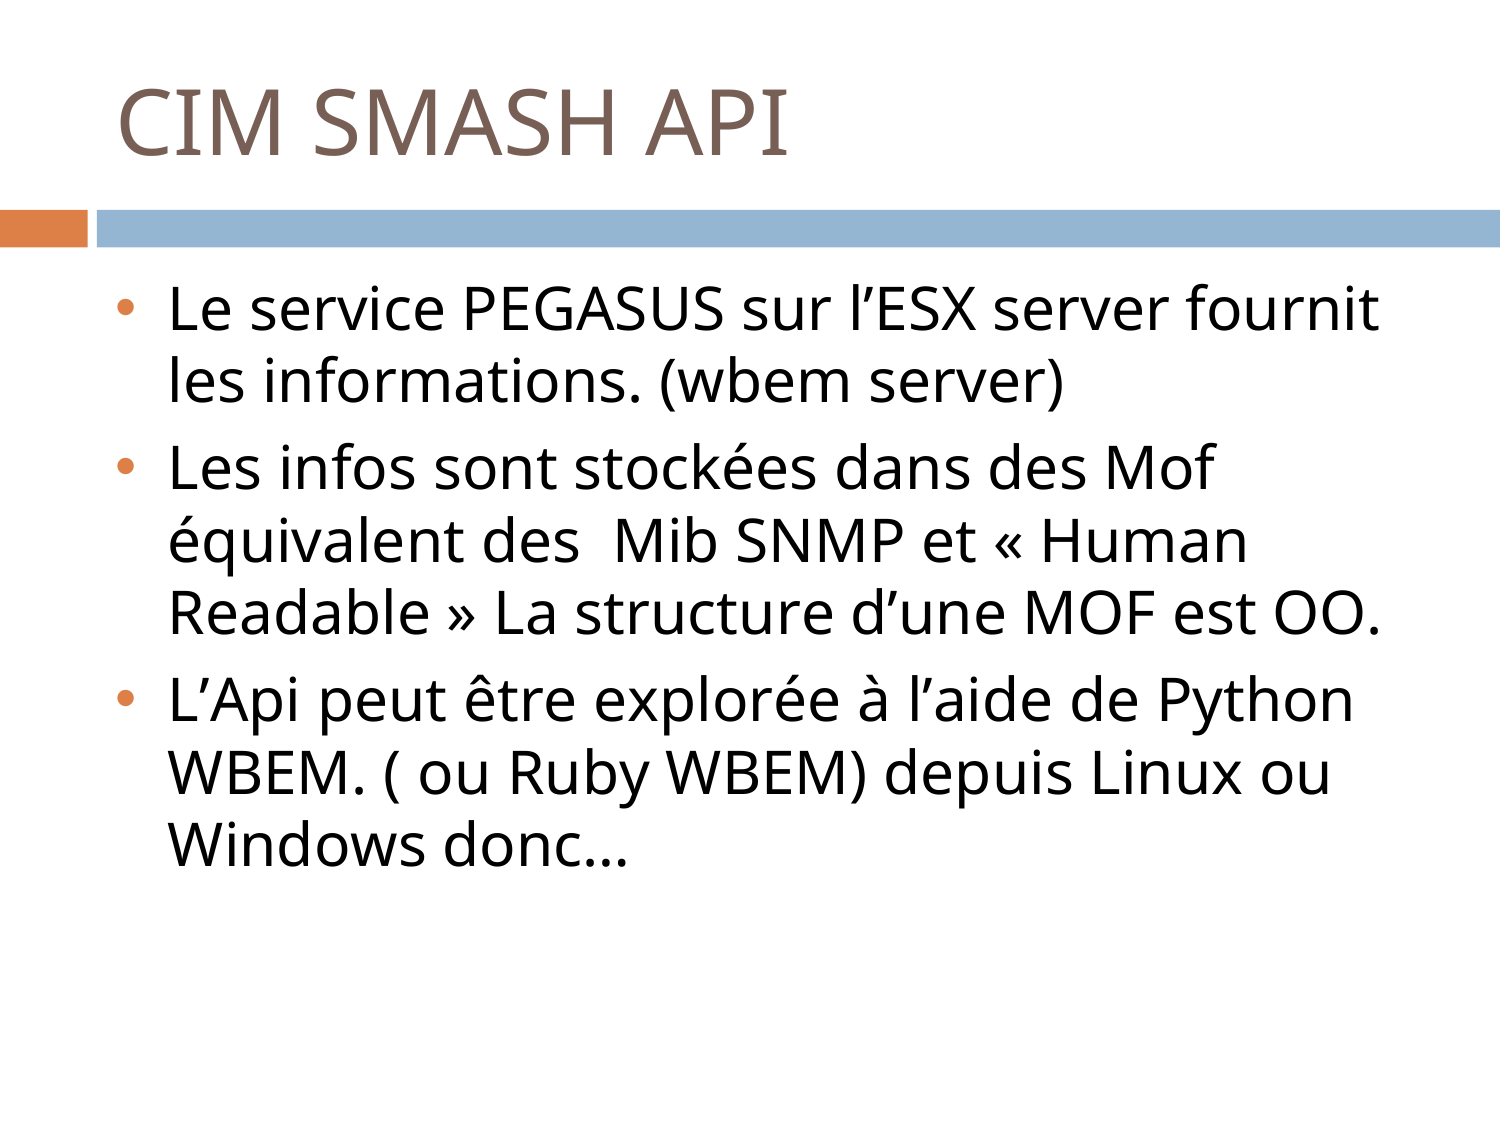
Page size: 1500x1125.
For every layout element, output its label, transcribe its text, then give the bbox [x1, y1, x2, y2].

title CIM SMASH API [100, 37, 1438, 201]
list Le service PEGASUS sur l’ESX server fournit les informations. (wbem server) Les infos sont stockées dans des Mof équivalent des Mib SNMP et « Human Readable » La structure d’une MOF est OO. L’Api peut être explorée à l’aide de Python WBEM. ( ou Ruby WBEM) depuis Linux ou Windows donc… [100, 262, 1438, 1001]
